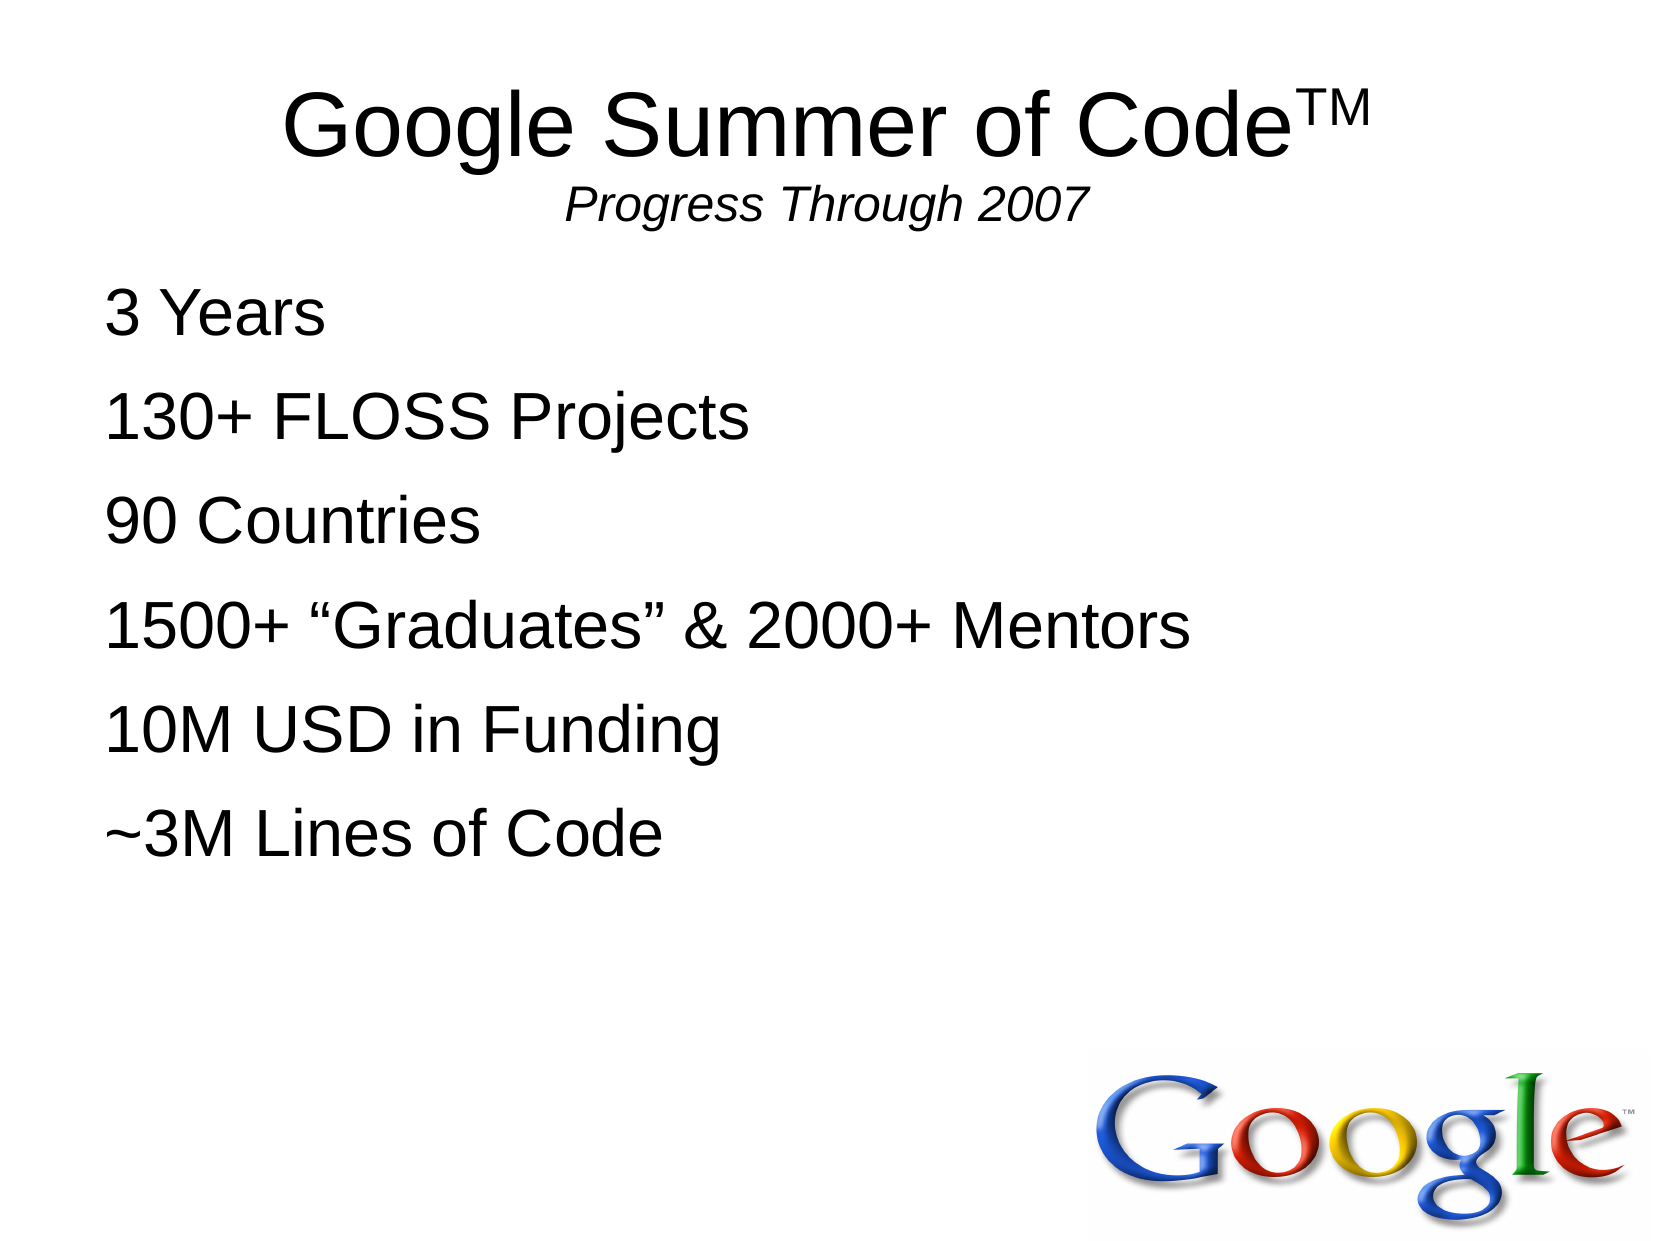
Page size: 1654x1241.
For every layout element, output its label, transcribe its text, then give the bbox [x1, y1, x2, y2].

picture [1087, 1049, 1651, 1241]
title Google Summer of CodeTM Progress Through 2007 [82, 49, 1571, 257]
list 3 Years 130+ FLOSS Projects 90 Countries 1500+ “Graduates” & 2000+ Mentors 10M USD in Funding ~3M Lines of Code [86, 274, 1576, 1094]
